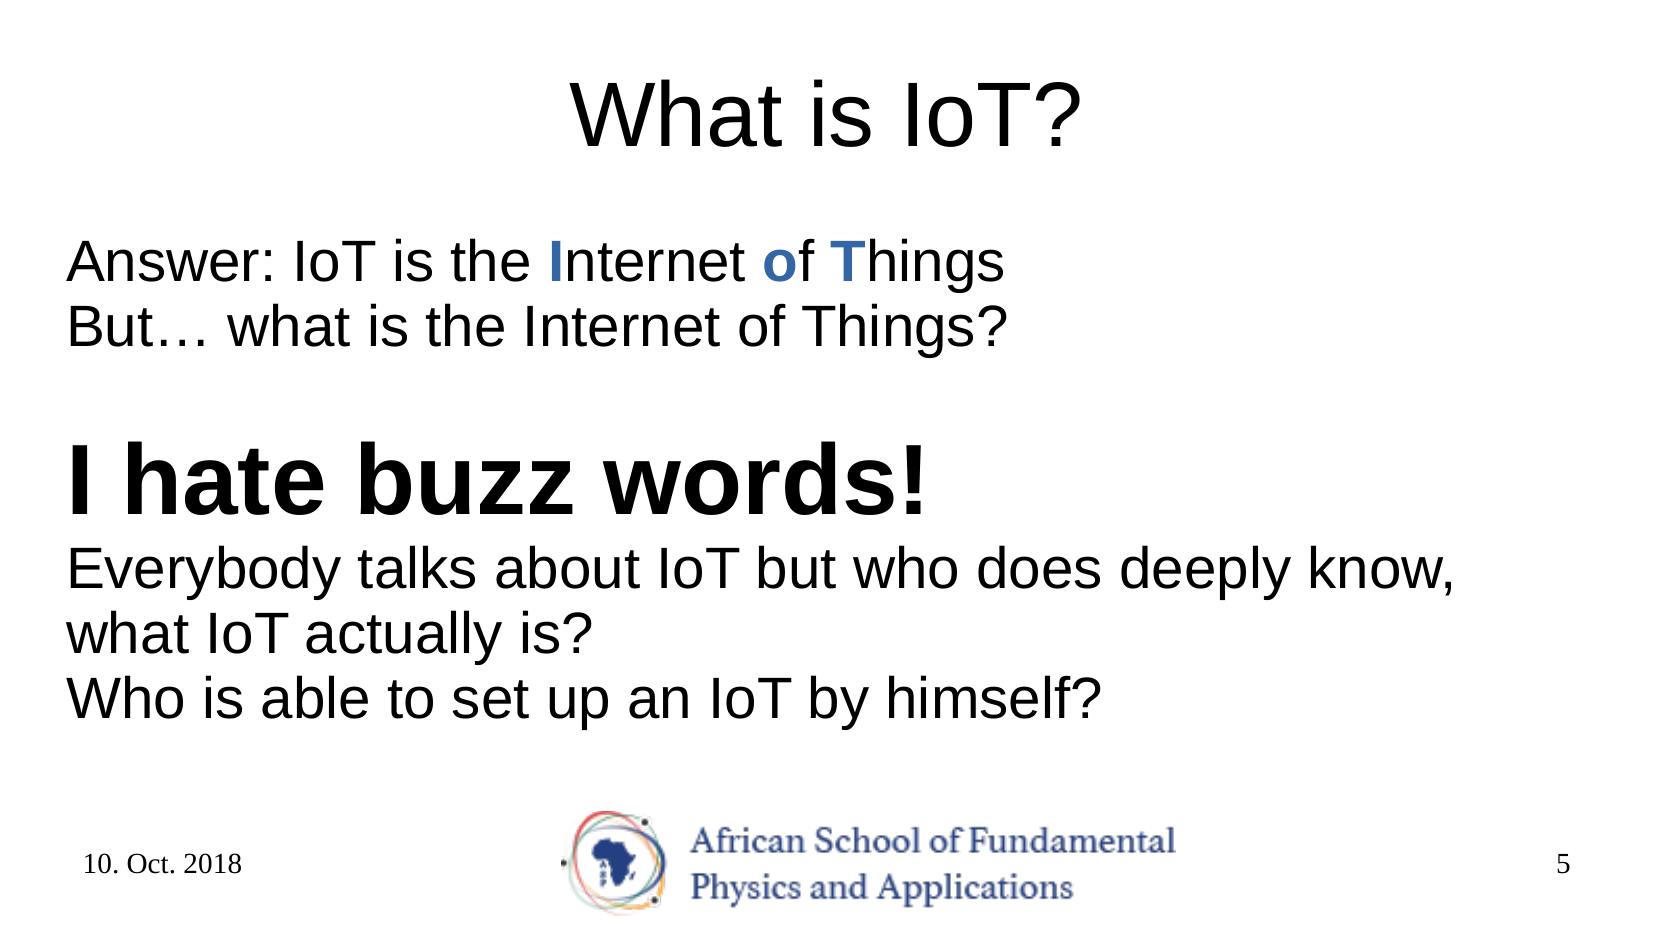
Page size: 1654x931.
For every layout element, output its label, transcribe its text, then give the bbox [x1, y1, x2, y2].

title What is IoT? [82, 37, 1571, 193]
text_box Answer: IoT is the Internet of Things But… what is the Internet of Things? I hate buzz words! Everybody talks about IoT but who does deeply know, what IoT actually is? Who is able to set up an IoT by himself? [51, 221, 1595, 739]
picture [561, 811, 1176, 916]
